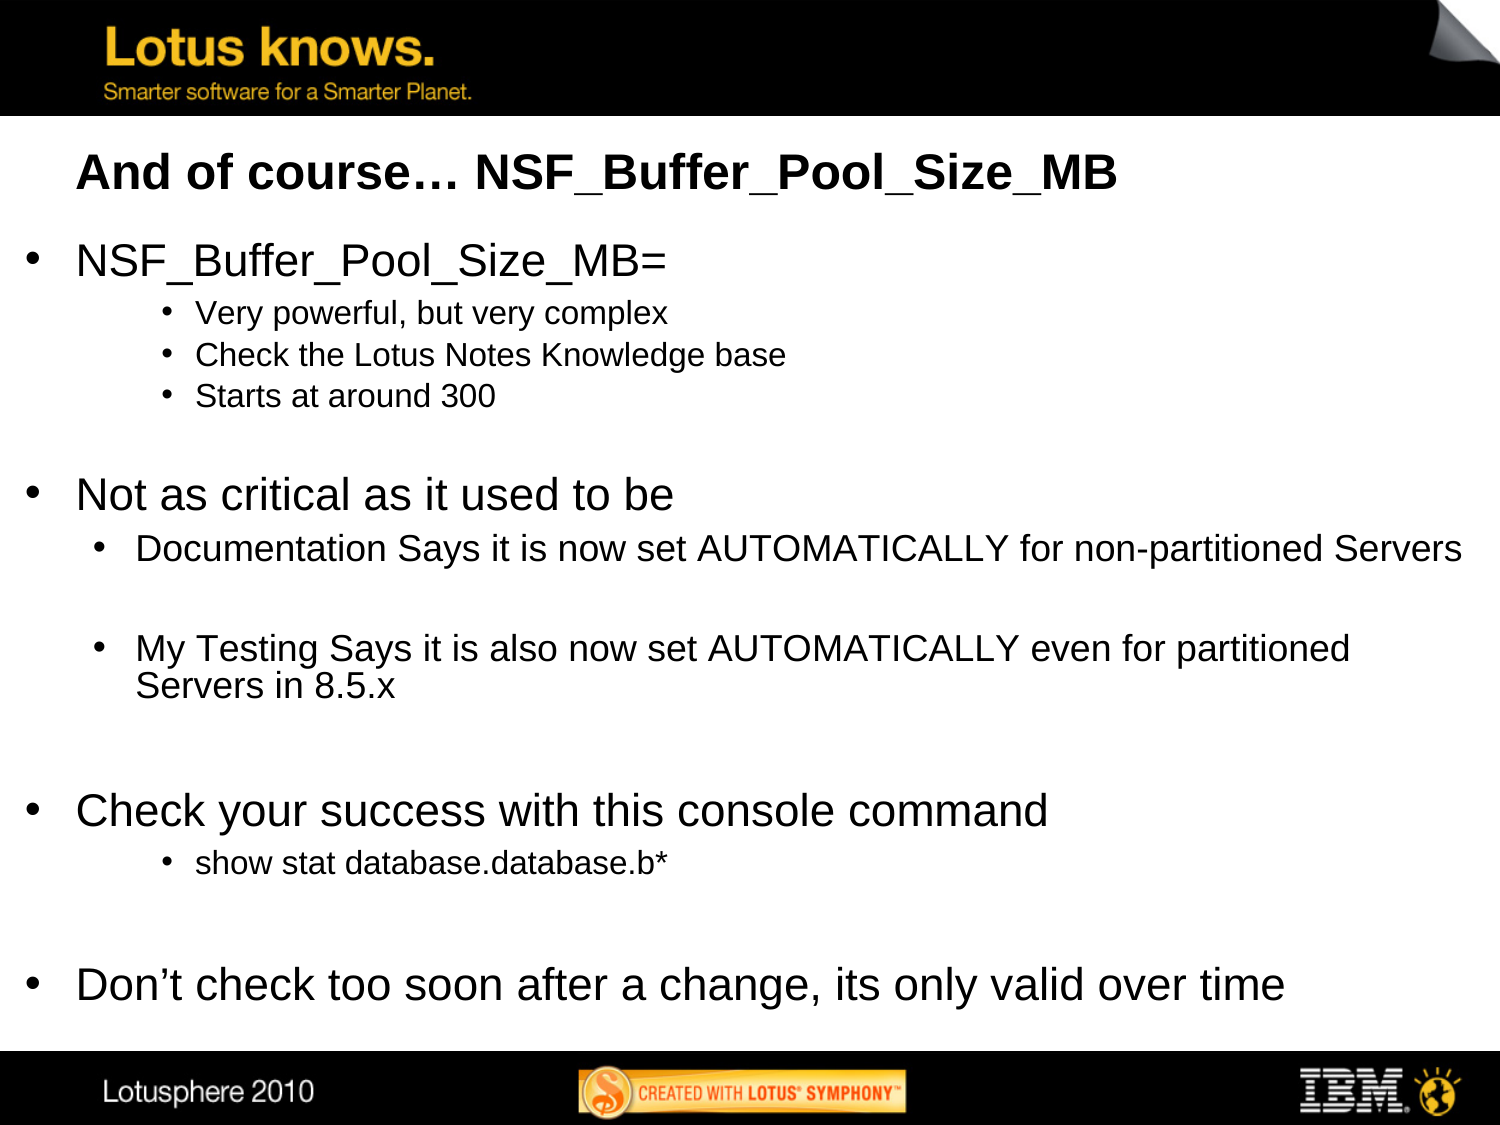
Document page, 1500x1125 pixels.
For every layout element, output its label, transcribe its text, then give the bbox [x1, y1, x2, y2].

list NSF_Buffer_Pool_Size_MB= Very powerful, but very complex Check the Lotus Notes Knowledge base Starts at around 300 Not as critical as it used to be Documentation Says it is now set AUTOMATICALLY for non-partitioned Servers My Testing Says it is also now set AUTOMATICALLY even for partitioned Servers in 8.5.x Check your success with this console command show stat database.database.b* Don’t check too soon after a change, its only valid over time [24, 237, 1476, 1026]
picture [0, 1053, 1500, 1125]
title And of course… NSF_Buffer_Pool_Size_MB [74, 137, 1475, 200]
picture [0, 0, 1500, 114]
